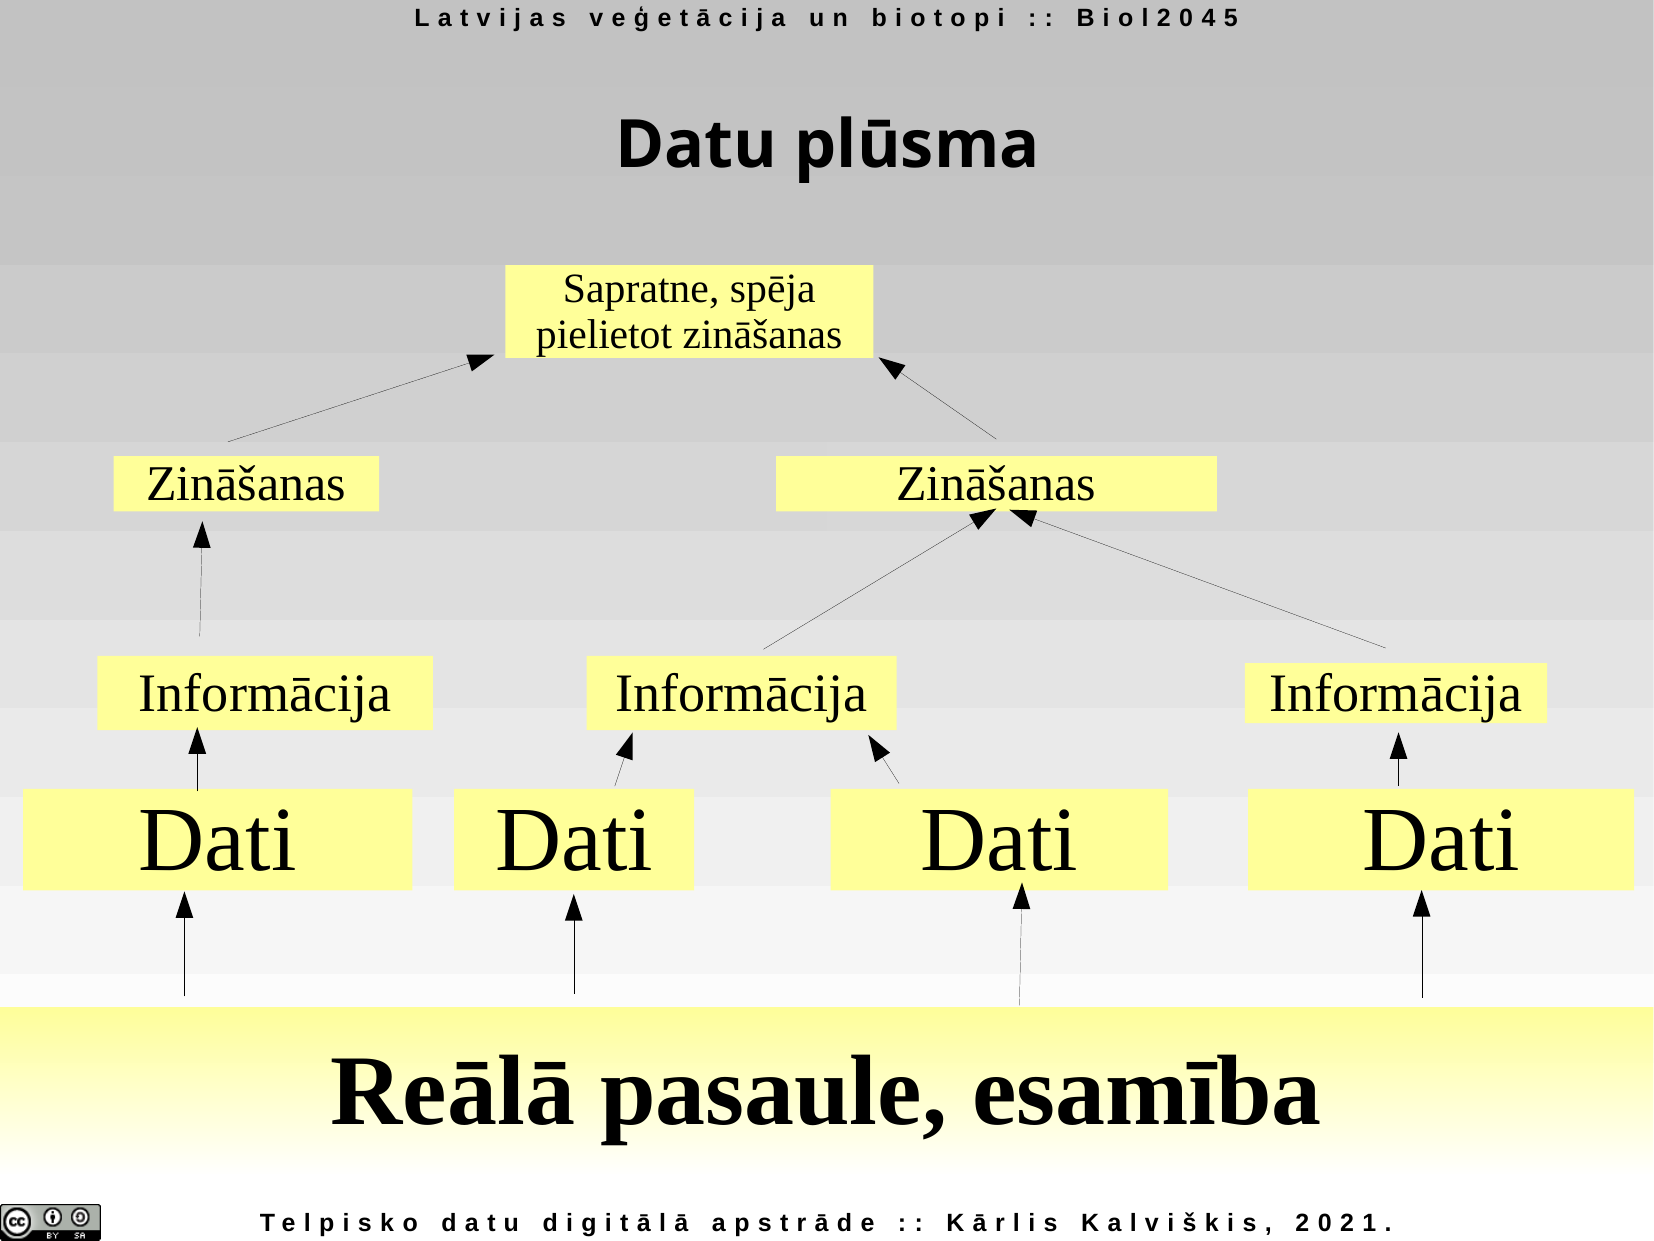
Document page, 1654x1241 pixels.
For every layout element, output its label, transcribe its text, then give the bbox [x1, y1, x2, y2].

title Datu plūsma [59, 37, 1596, 246]
text_box Informācija [97, 655, 433, 731]
text_box Dati [830, 788, 1169, 891]
text_box Dati [1248, 788, 1635, 891]
text_box Dati [23, 788, 413, 891]
text_box Dati [454, 788, 695, 891]
picture [0, 1174, 1654, 1241]
text_box Zināšanas [776, 456, 1217, 512]
text_box Informācija [586, 655, 897, 731]
text_box Sapratne, spēja pielietot zināšanas [505, 265, 874, 358]
text_box Informācija [1244, 663, 1548, 724]
text_box Reālā pasaule, esamība [0, 1007, 1654, 1174]
picture [0, 0, 1654, 1007]
text_box Zināšanas [113, 456, 380, 512]
